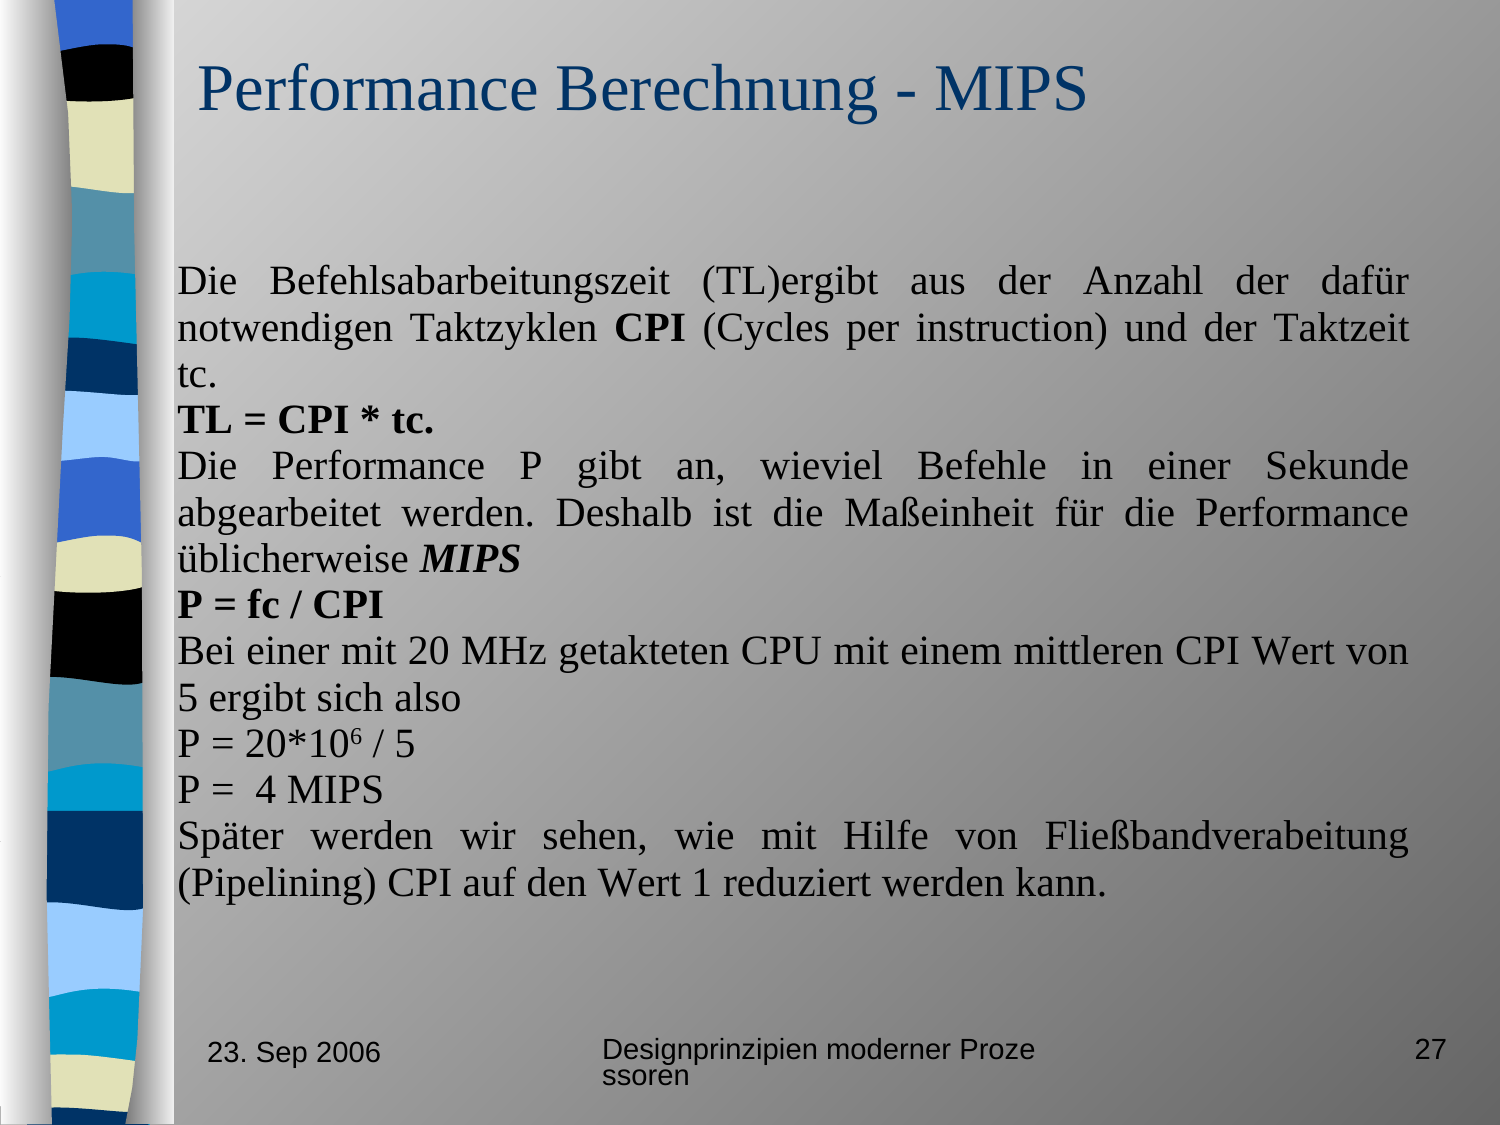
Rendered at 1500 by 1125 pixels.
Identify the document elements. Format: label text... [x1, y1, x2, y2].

text_box Die Befehlsabarbeitungszeit (TL)ergibt aus der Anzahl der dafür notwendigen Taktzyklen CPI (Cycles per instruction) und der Taktzeit tc. TL = CPI * tc. Die Performance P gibt an, wieviel Befehle in einer Sekunde abgearbeitet werden. Deshalb ist die Maßeinheit für die Performance üblicherweise MIPS P = fc / CPI Bei einer mit 20 MHz getakteten CPU mit einem mittleren CPI Wert von 5 ergibt sich also P = 20*106 / 5 P = 4 MIPS Später werden wir sehen, wie mit Hilfe von Fließbandverabeitung (Pipelining) CPI auf den Wert 1 reduziert werden kann. [162, 249, 1426, 959]
title Performance Berechnung - MIPS [183, 0, 1459, 188]
